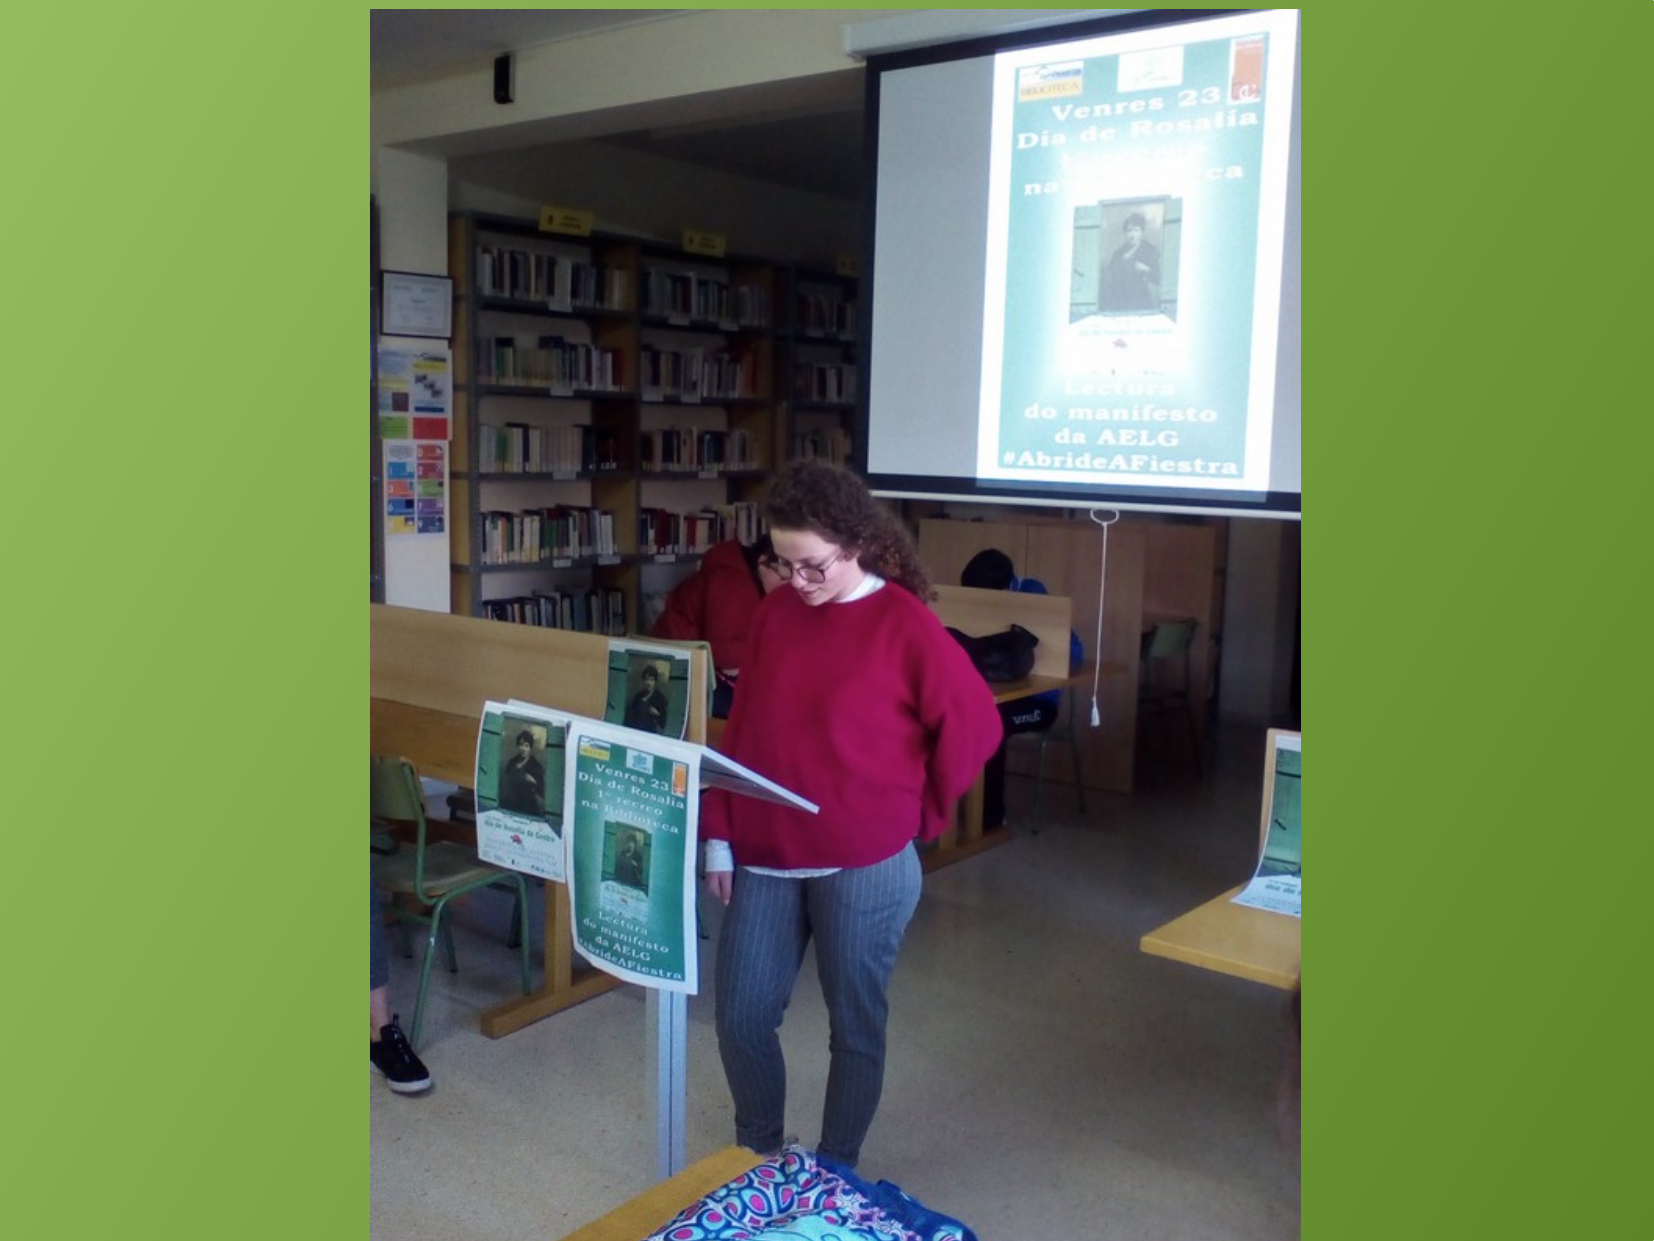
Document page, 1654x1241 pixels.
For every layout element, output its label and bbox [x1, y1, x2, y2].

picture [370, 9, 1301, 1241]
